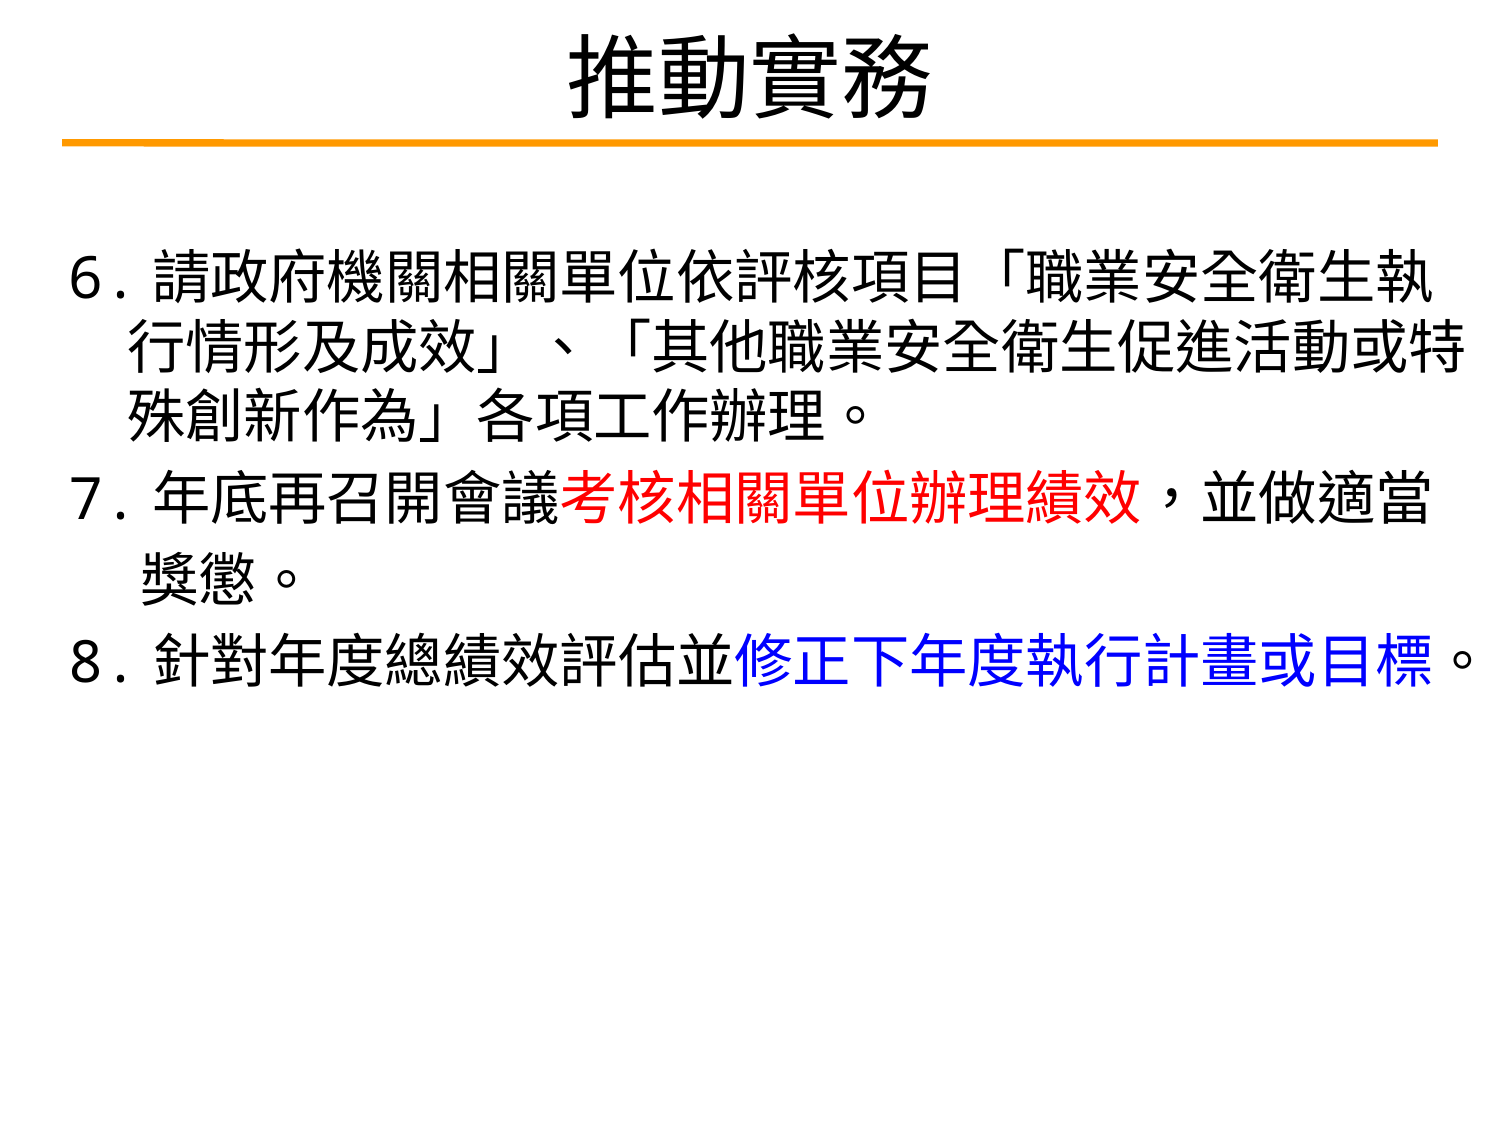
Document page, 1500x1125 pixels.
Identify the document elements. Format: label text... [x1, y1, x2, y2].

title 推動實務 [75, 0, 1425, 149]
list 6.請政府機關相關單位依評核項目「職業安全衛生執行情形及成效」、「其他職業安全衛生促進活動或特殊創新作為」各項工作辦理。 7.年底再召開會議考核相關單位辦理績效，並做適當 獎懲。 8.針對年度總績效評估並修正下年度執行計畫或目標。 [53, 232, 1483, 1125]
